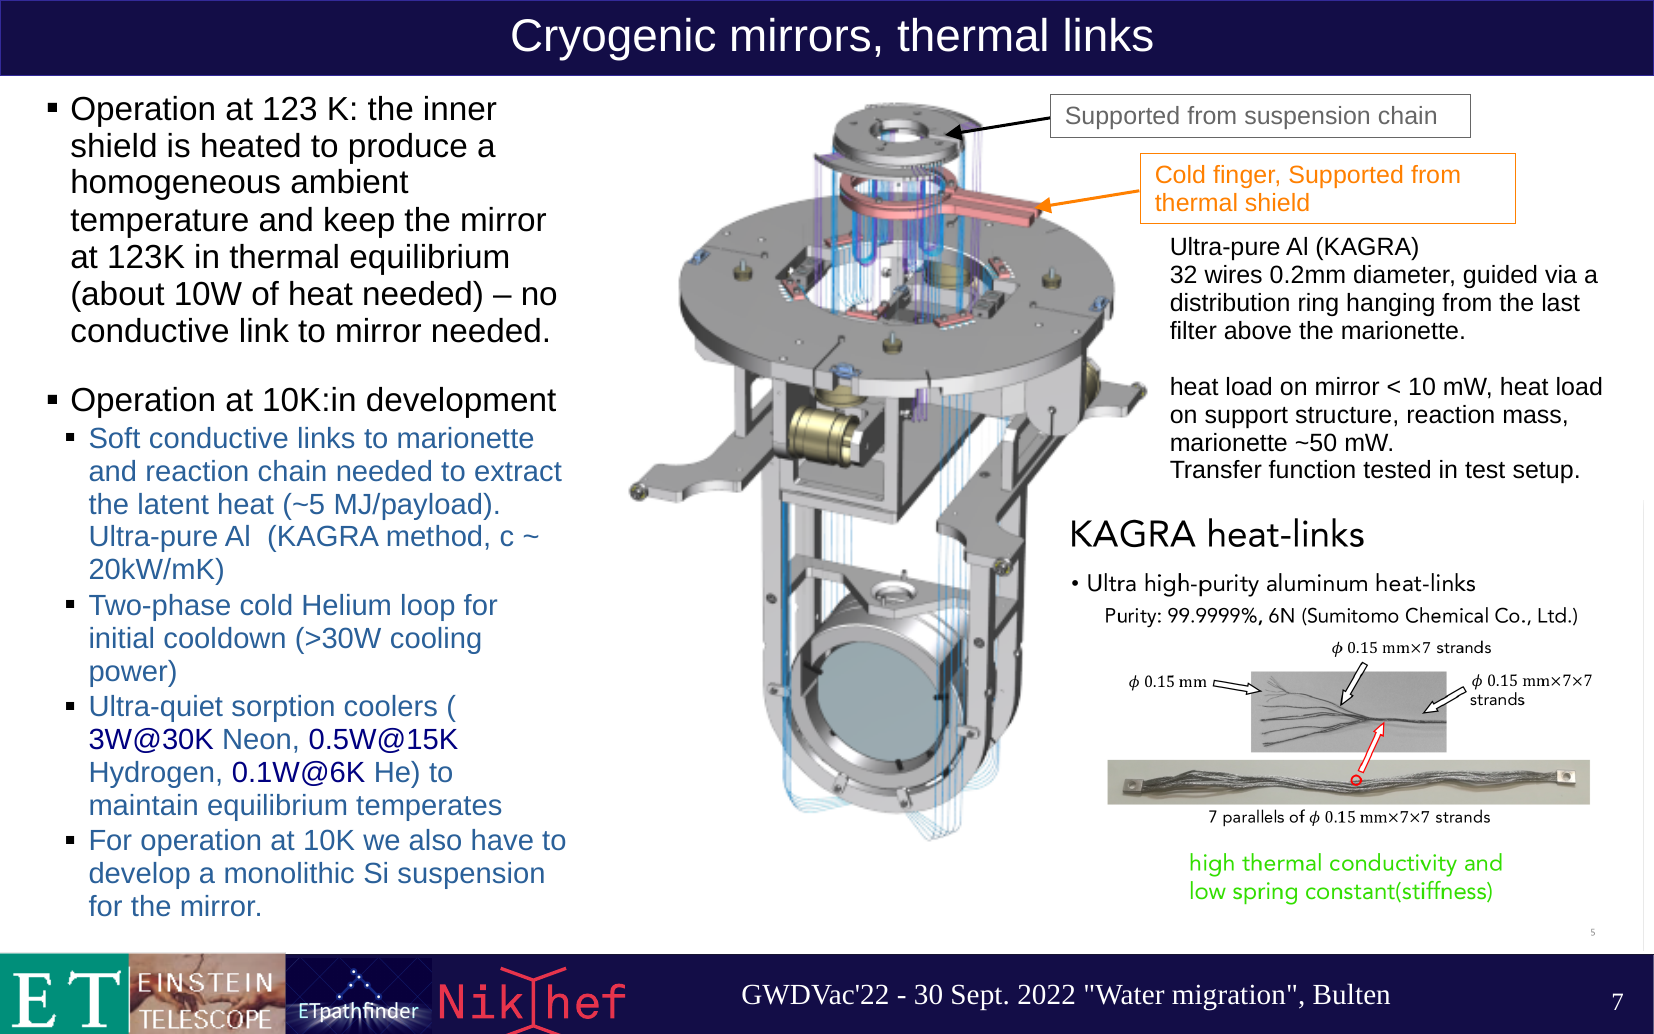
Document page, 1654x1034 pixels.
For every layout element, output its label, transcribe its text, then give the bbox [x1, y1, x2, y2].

text_box Cold finger, Supported from thermal shield [1140, 153, 1516, 224]
text_box Ultra-pure Al (KAGRA) 32 wires 0.2mm diameter, guided via a distribution ring hanging from the last filter above the marionette. heat load on mirror < 10 mW, heat load on support structure, reaction mass, marionette ~50 mW. Transfer function tested in test setup. [1155, 225, 1636, 496]
picture [0, 951, 432, 1034]
picture [604, 94, 1644, 951]
text_box Supported from suspension chain [1050, 94, 1471, 138]
title Cryogenic mirrors, thermal links [75, 1, 1591, 70]
list Operation at 123 K: the inner shield is heated to produce a homogeneous ambient temperature and keep the mirror at 123K in thermal equilibrium (about 10W of heat needed) – no conductive link to mirror needed. Operation at 10K:in development Soft conductive links to marionette and reaction chain needed to extract the latent heat (~5 MJ/payload). Ultra-pure Al (KAGRA method, c ~ 20kW/mK) Two-phase cold Helium loop for initial cooldown (>30W cooling power) Ultra-quiet sorption coolers (3W@30K Neon, 0.5W@15K Hydrogen, 0.1W@6K He) to maintain equilibrium temperates For operation at 10K we also have to develop a monolithic Si suspension for the mirror. [45, 90, 571, 931]
